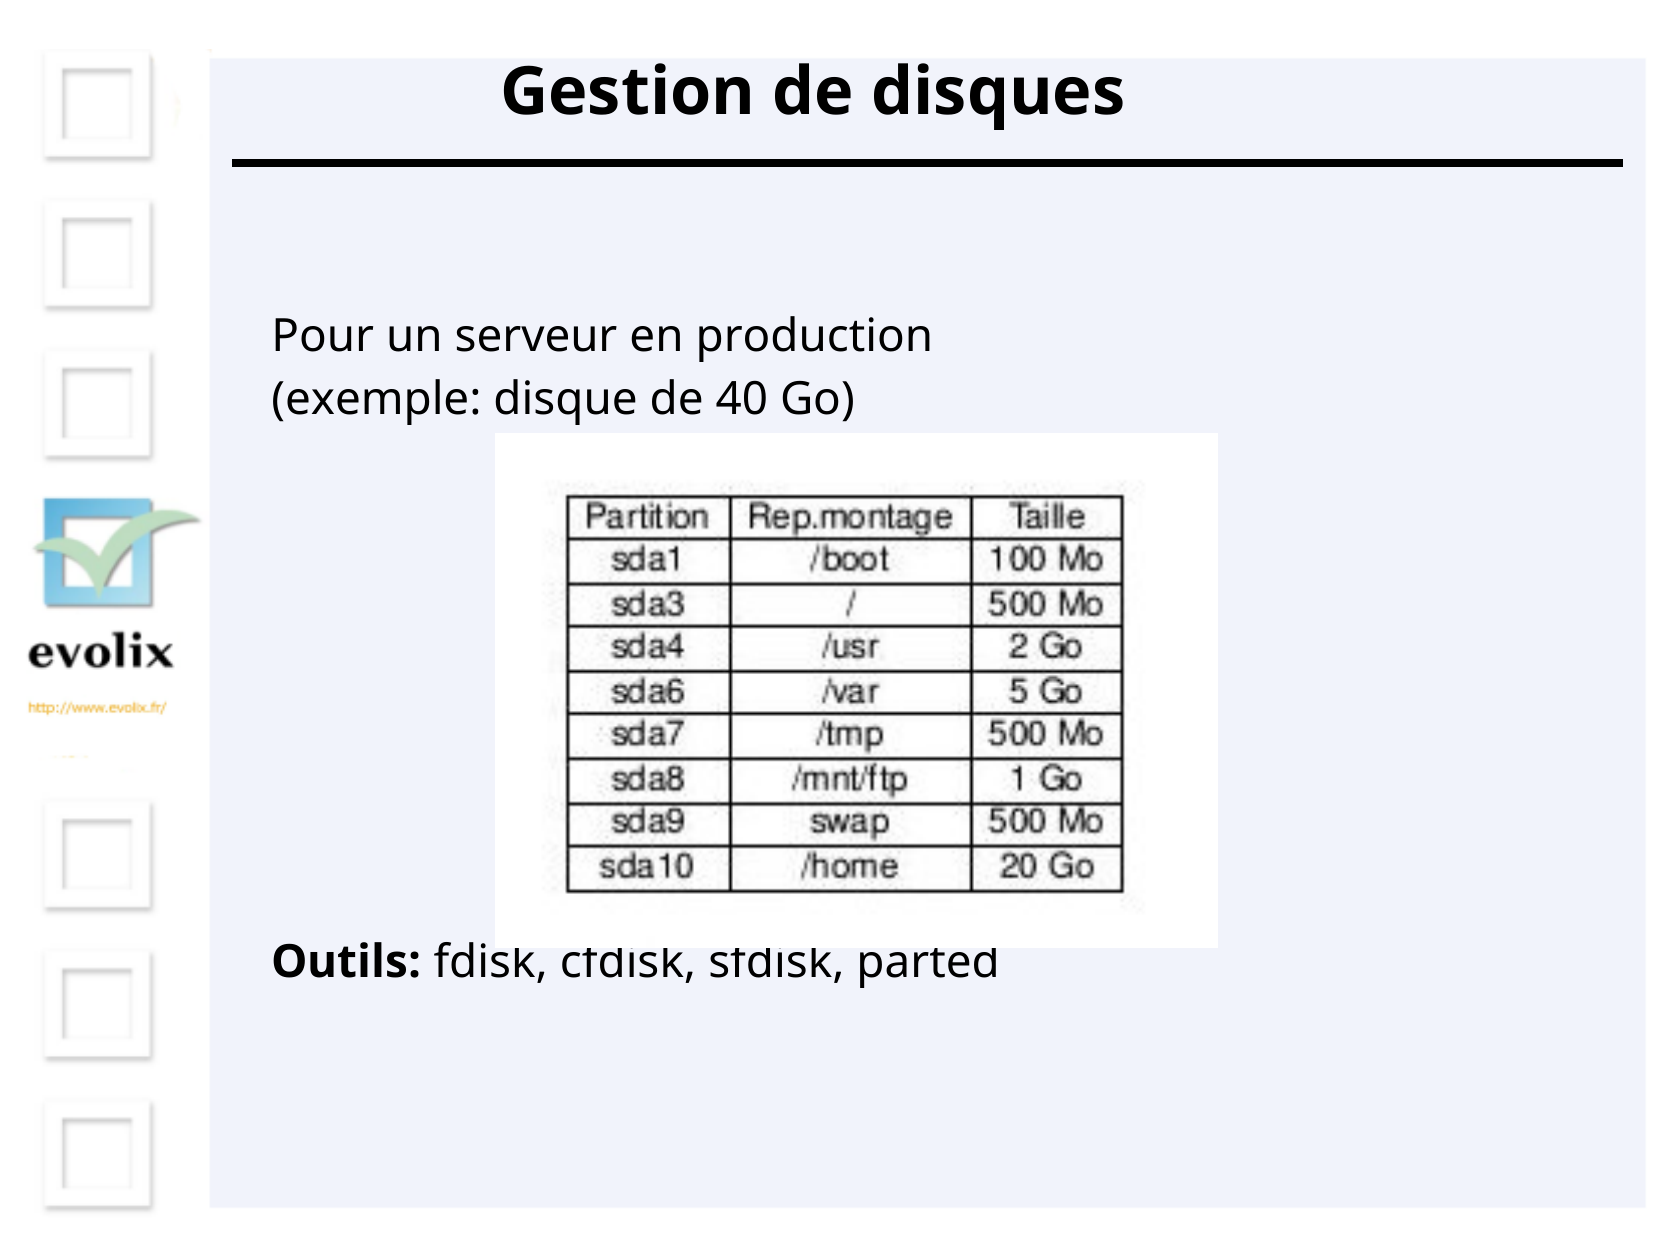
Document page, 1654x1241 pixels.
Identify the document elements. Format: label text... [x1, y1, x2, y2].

picture [495, 433, 1218, 949]
text_box Pour un serveur en production (exemple: disque de 40 Go) Outils: fdisk, cfdisk, sfdisk, parted [271, 148, 1490, 1145]
title Gestion de disques [22, 27, 1604, 151]
picture [0, 49, 1654, 1218]
